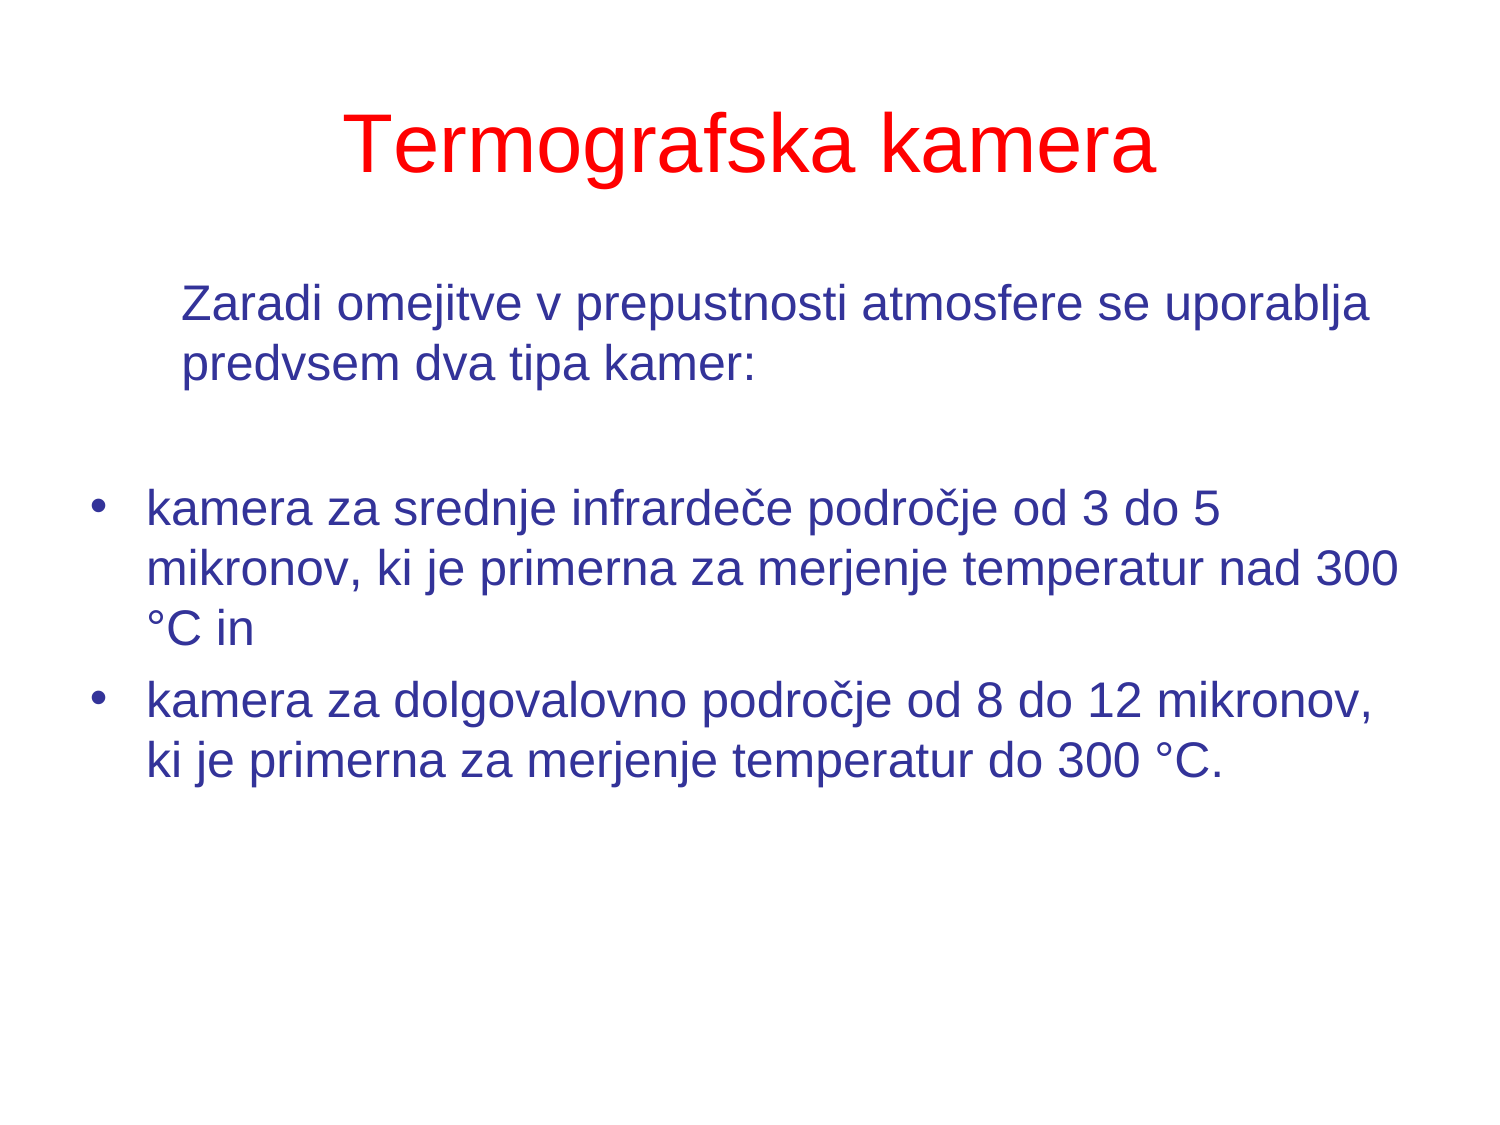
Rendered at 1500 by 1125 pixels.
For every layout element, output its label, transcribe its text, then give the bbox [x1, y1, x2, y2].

list Zaradi omejitve v prepustnosti atmosfere se uporablja predvsem dva tipa kamer: kamera za srednje infrardeče področje od 3 do 5 mikronov, ki je primerna za merjenje temperatur nad 300 °C in kamera za dolgovalovno področje od 8 do 12 mikronov, ki je primerna za merjenje temperatur do 300 °C. [75, 262, 1426, 1006]
title Termografska kamera [75, 45, 1426, 233]
